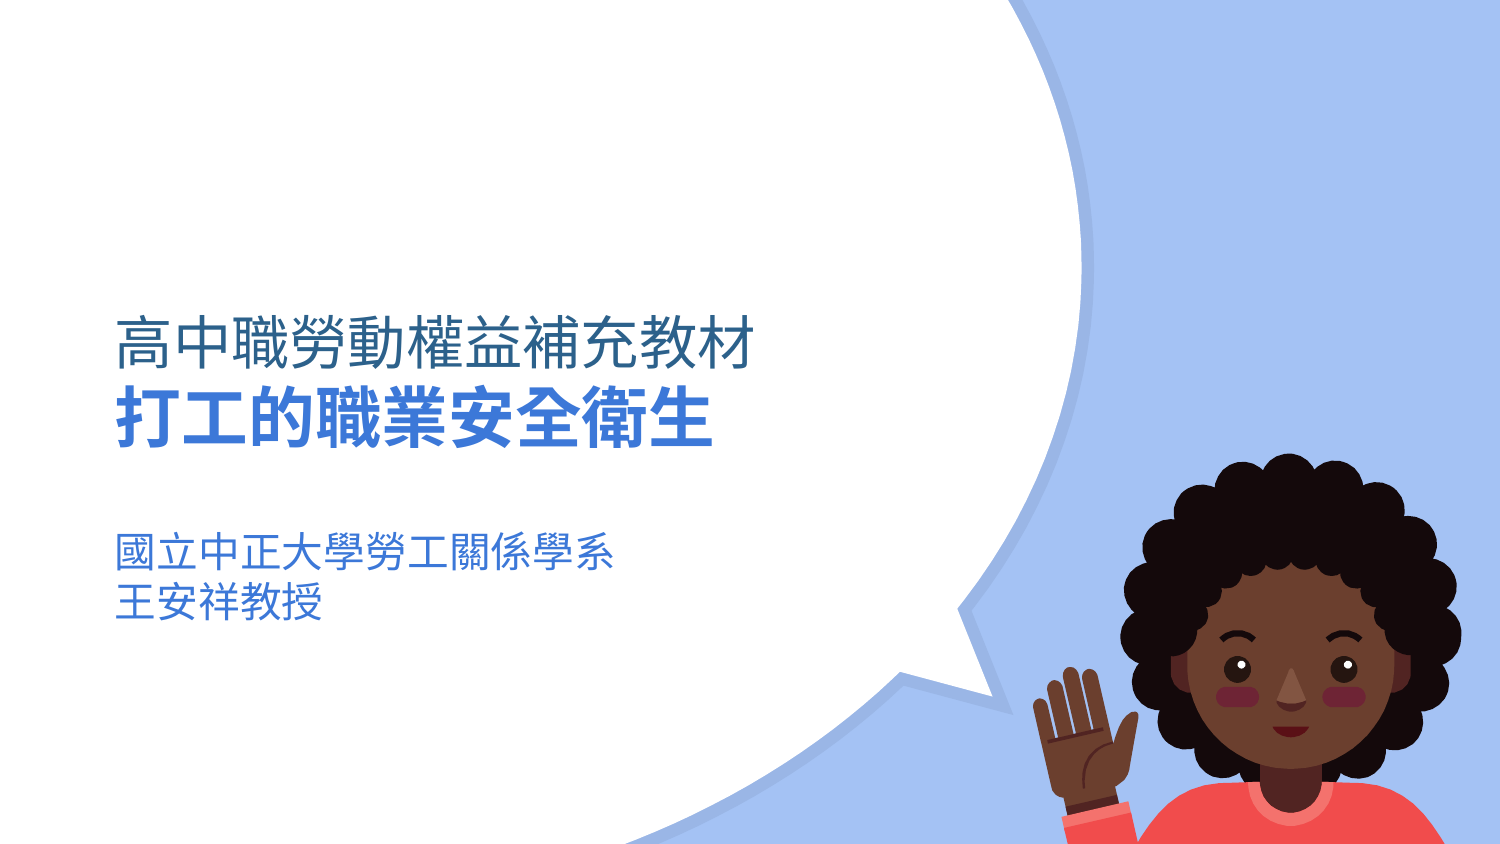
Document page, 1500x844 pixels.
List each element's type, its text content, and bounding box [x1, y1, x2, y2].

text_box [1032, 453, 1462, 844]
title 高中職勞動權益補充教材 打工的職業安全衛生 國立中正大學勞工關係學系 王安祥教授 [99, 221, 977, 517]
